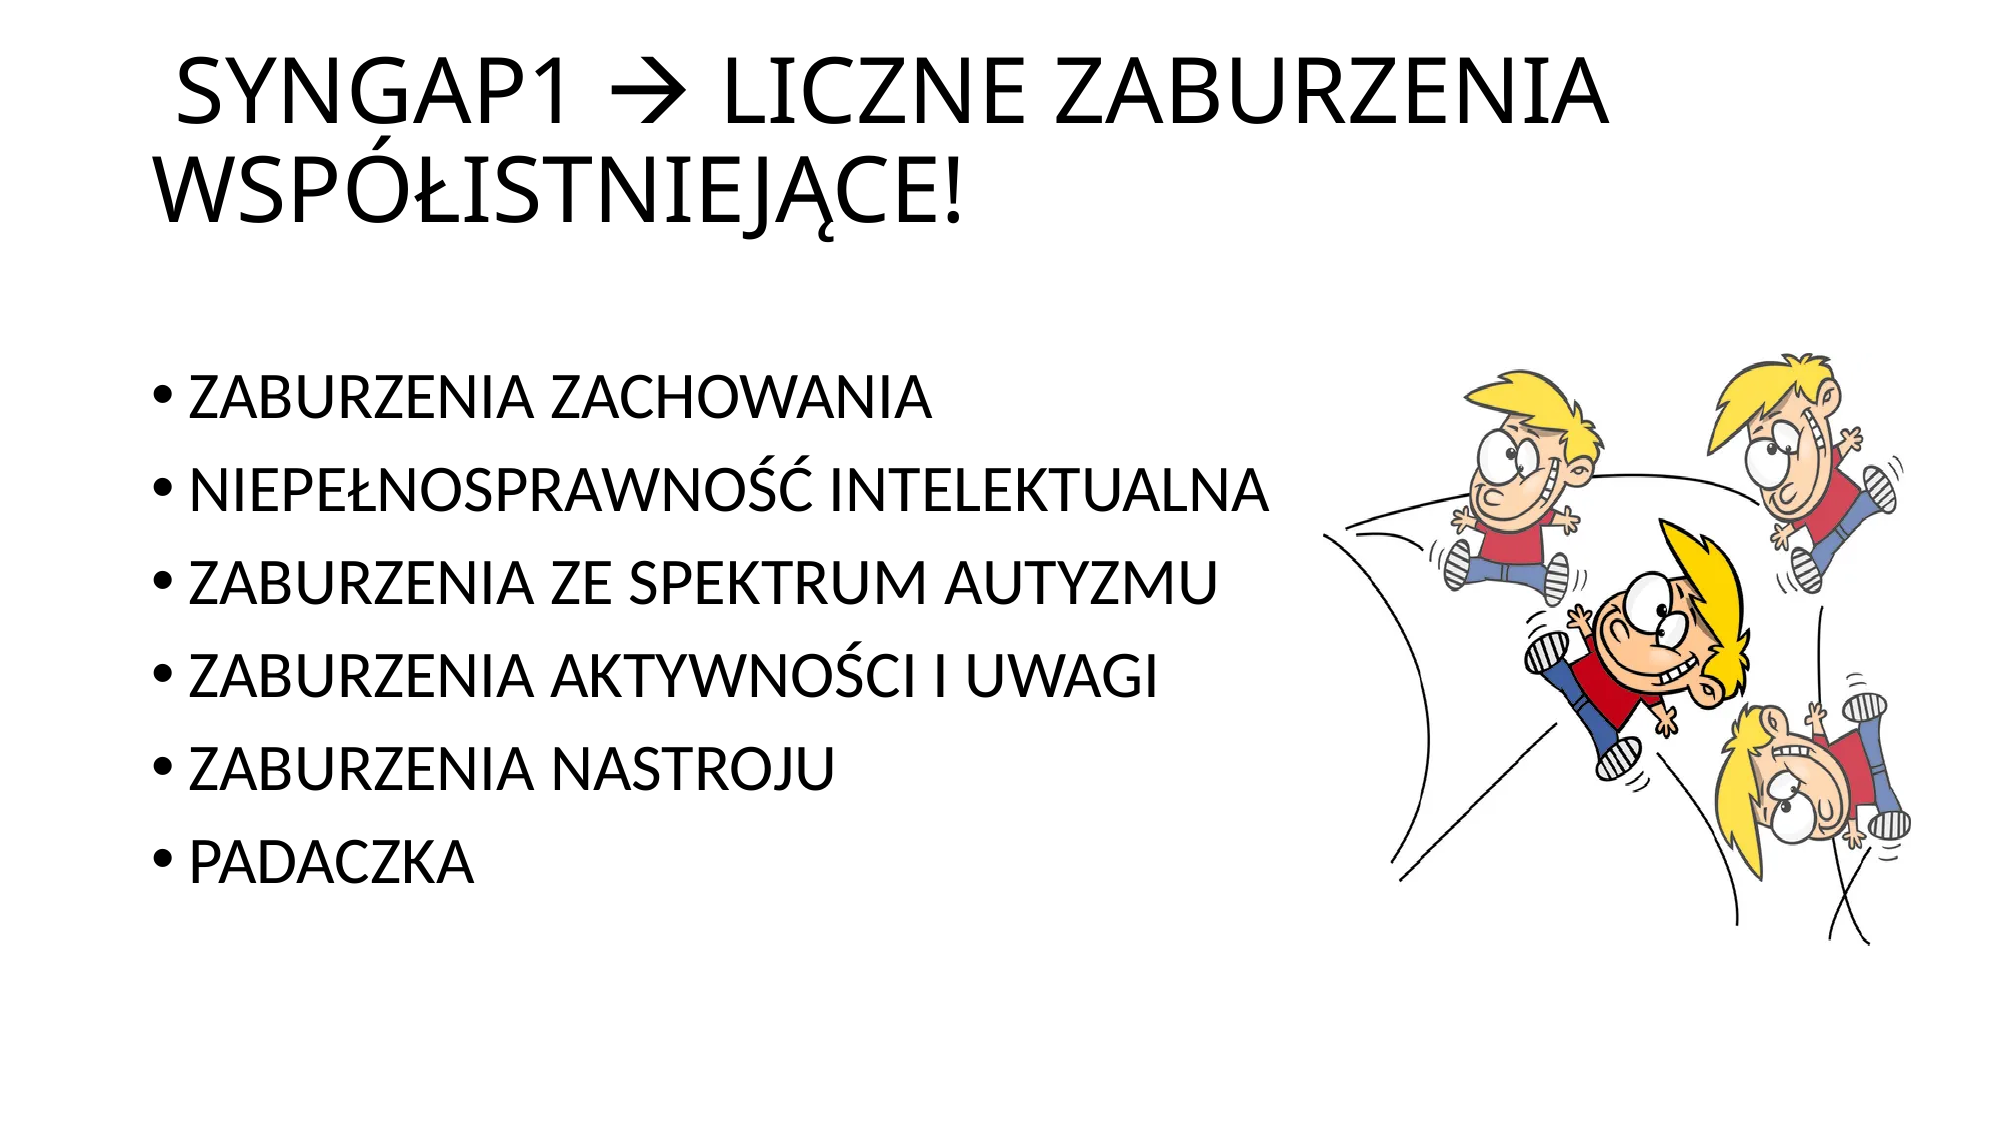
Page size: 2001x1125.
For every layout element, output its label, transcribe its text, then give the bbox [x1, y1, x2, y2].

picture [1323, 353, 1911, 946]
title SYNGAP1  LICZNE ZABURZENIA WSPÓŁISTNIEJĄCE! [136, 34, 1911, 252]
list ZABURZENIA ZACHOWANIA NIEPEŁNOSPRAWNOŚĆ INTELEKTUALNA ZABURZENIA ZE SPEKTRUM AUTYZMU ZABURZENIA AKTYWNOŚCI I UWAGI ZABURZENIA NASTROJU PADACZKA [136, 353, 1862, 1068]
